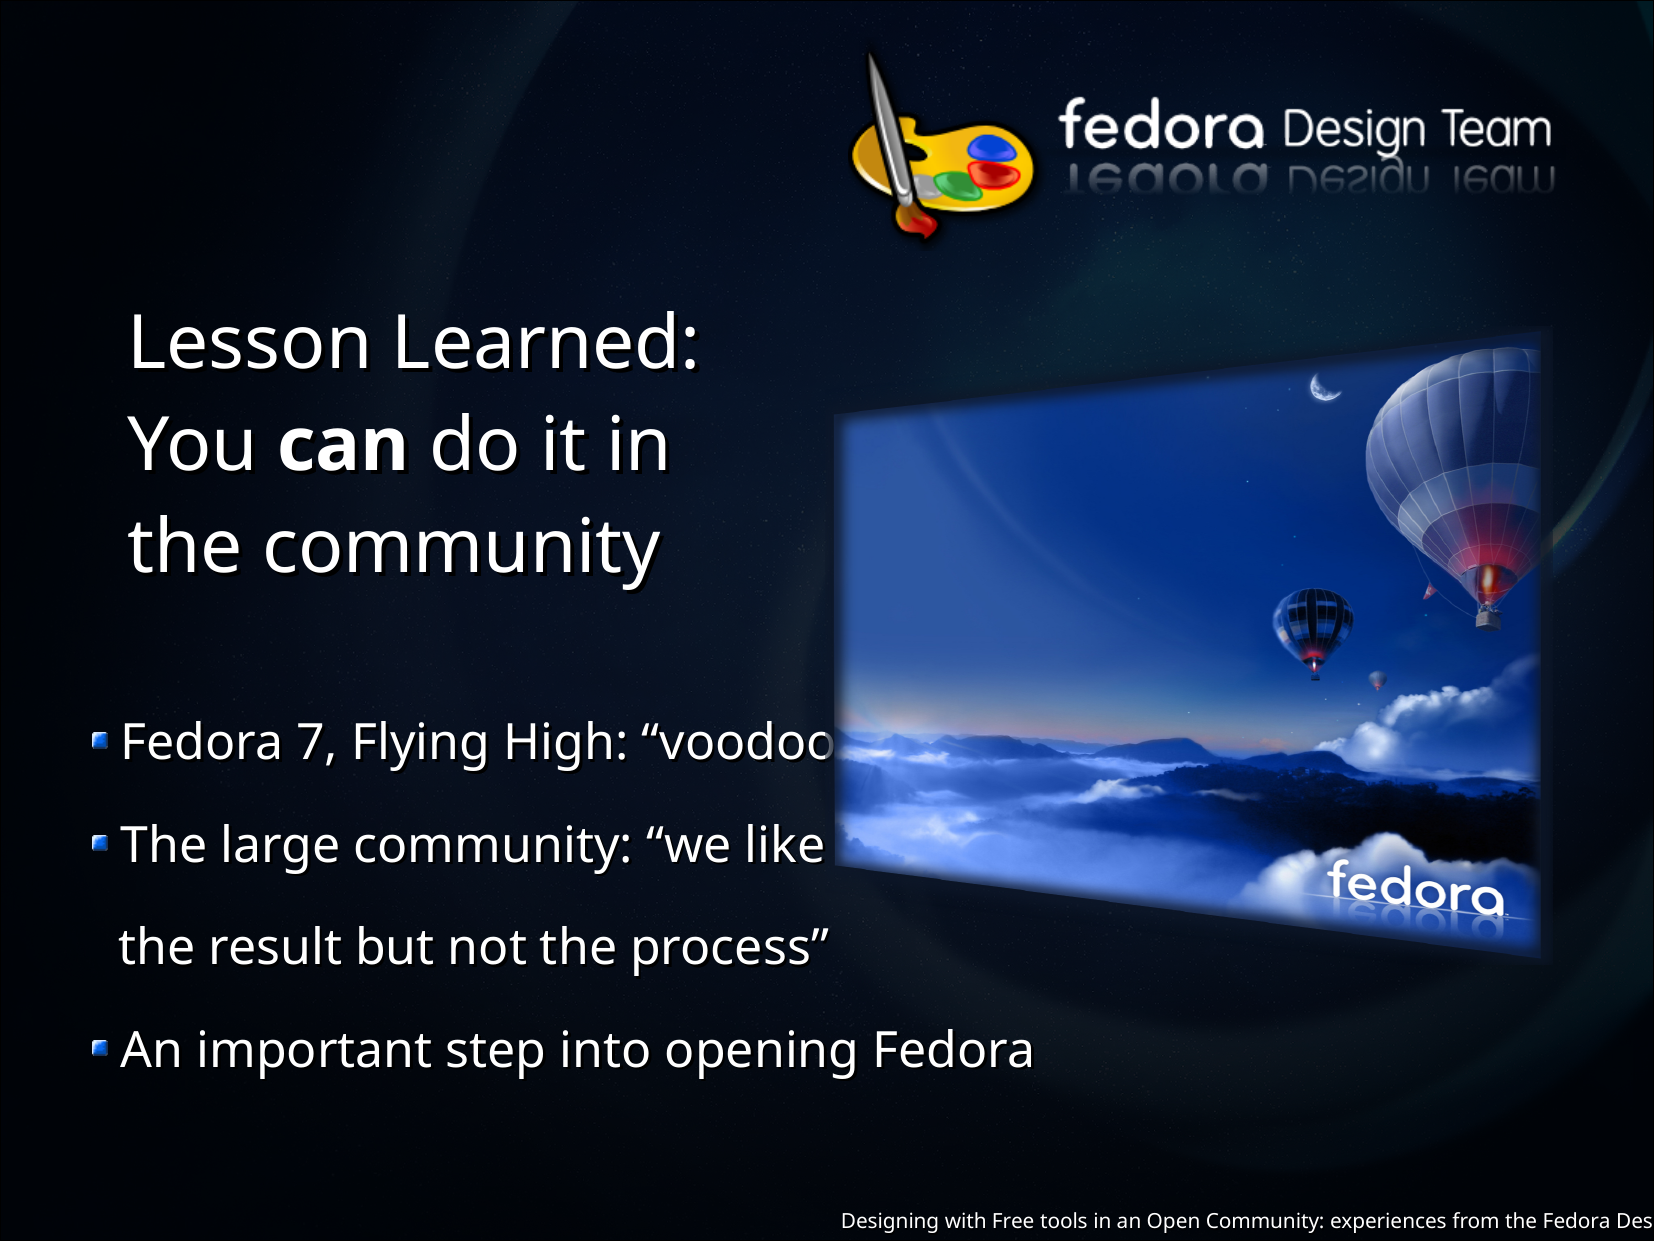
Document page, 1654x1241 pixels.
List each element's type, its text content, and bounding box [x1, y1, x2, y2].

picture [848, 37, 1566, 251]
text_box [0, 0, 1654, 1241]
text_box Lesson Learned: You can do it in the community [112, 280, 655, 553]
text_box Fedora 7, Flying High: “voodoo” The large community: “we like the result but not the process” An important step into opening Fedora [77, 664, 938, 988]
picture [92, 1040, 108, 1056]
text_box Designing with Free tools in an Open Community: experiences from the Fedora Design Team [826, 1199, 1651, 1238]
picture [825, 326, 1553, 965]
